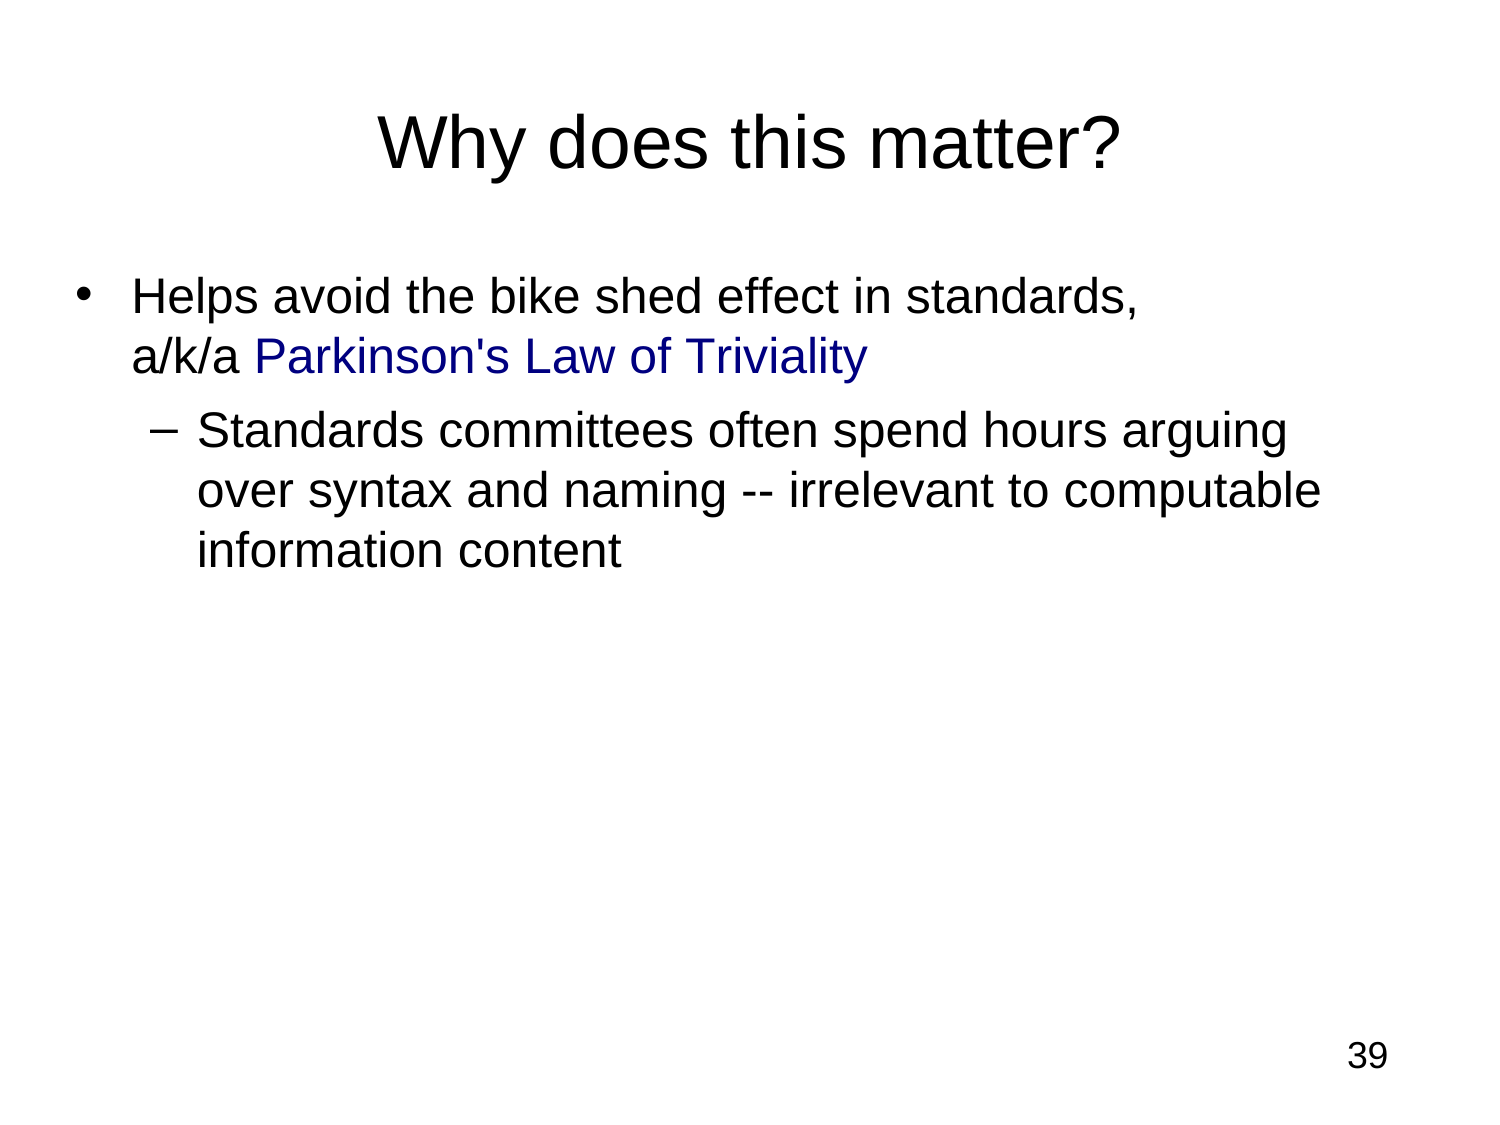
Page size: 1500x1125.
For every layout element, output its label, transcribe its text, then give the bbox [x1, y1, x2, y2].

list Helps avoid the bike shed effect in standards, a/k/a Parkinson's Law of Triviality Standards committees often spend hours arguing over syntax and naming -- irrelevant to computable information content [75, 263, 1395, 916]
title Why does this matter? [75, 93, 1425, 184]
